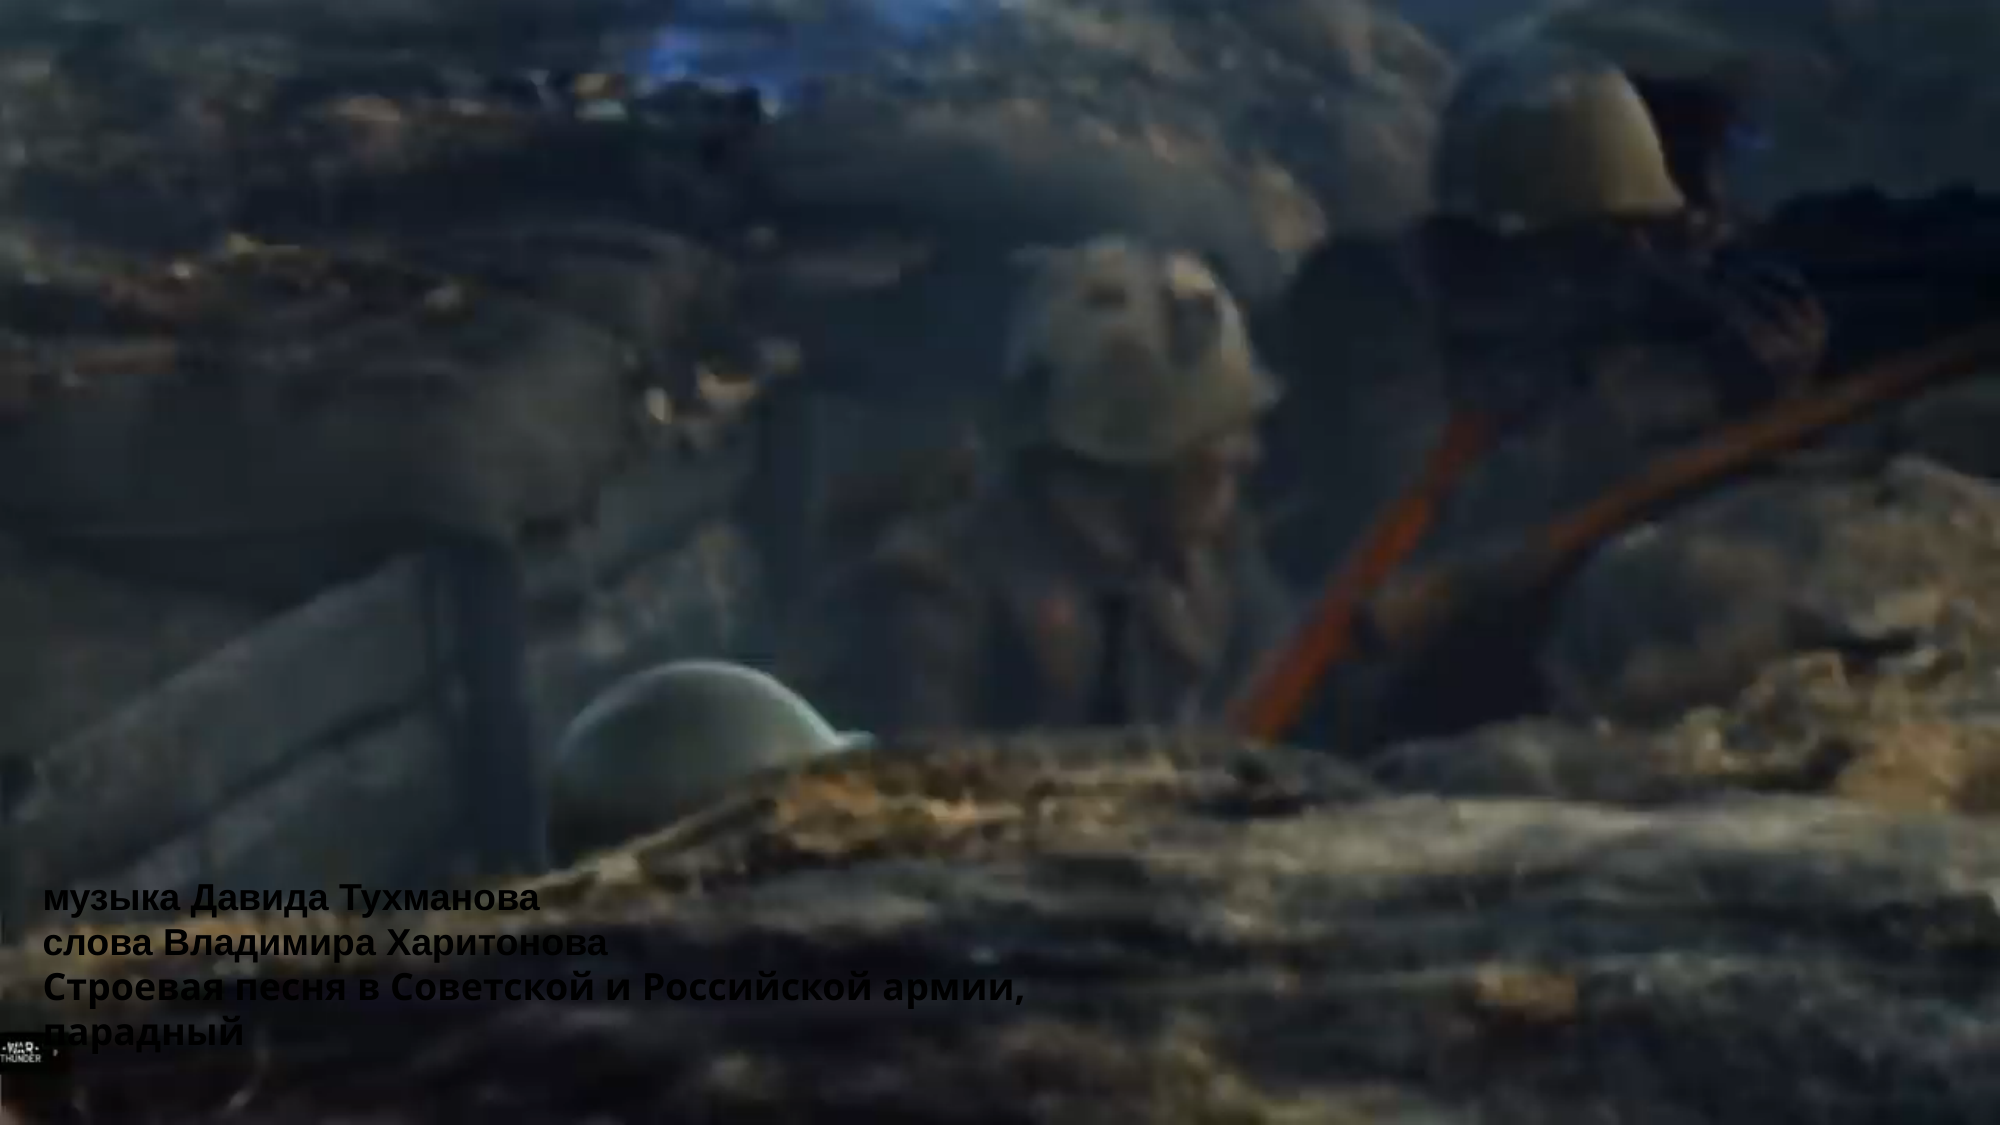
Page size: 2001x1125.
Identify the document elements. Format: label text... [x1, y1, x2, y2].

text_box музыка Давида Тухманова слова Владимира Харитонова Строевая песня в Советской и Российской армии, парадный [27, 865, 1151, 1061]
picture [0, 0, 2000, 1125]
